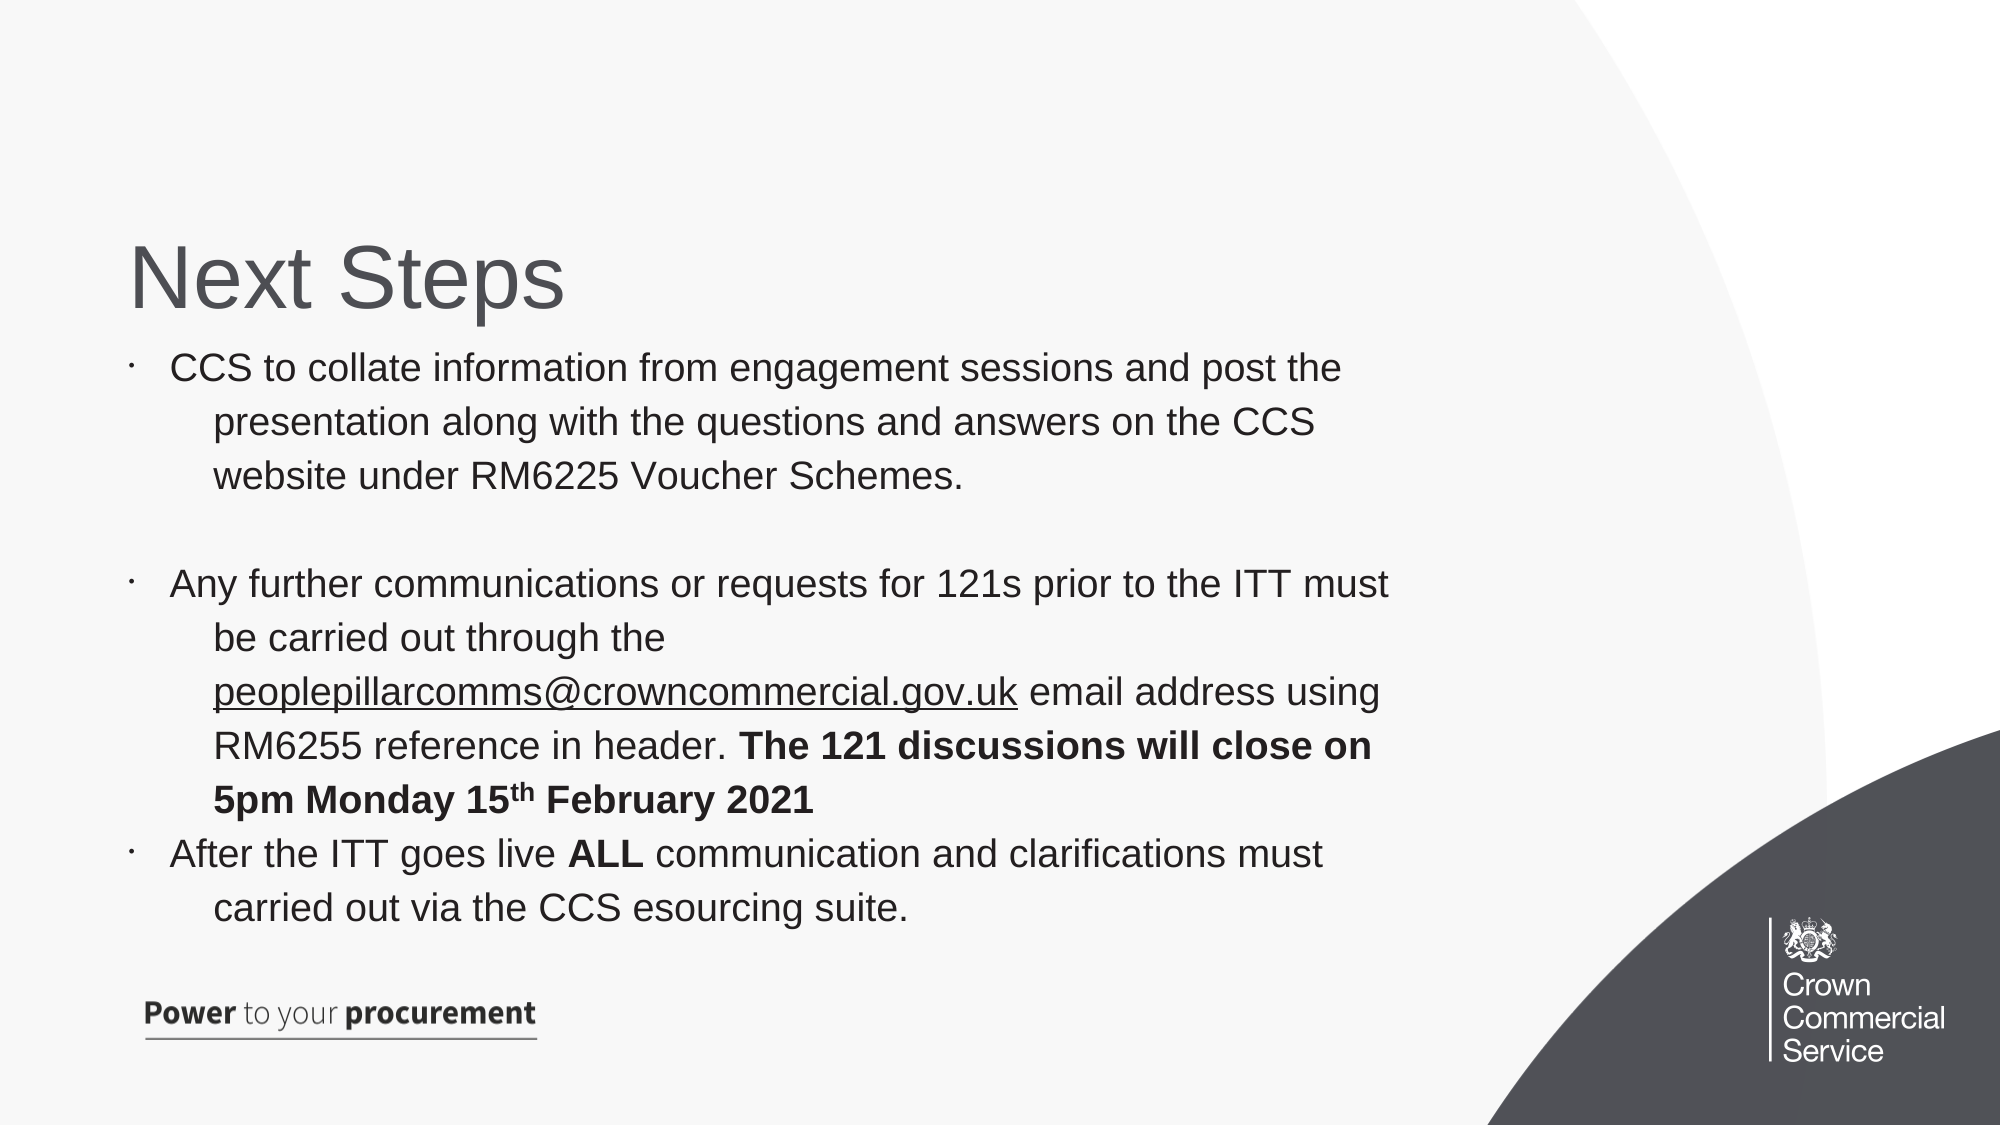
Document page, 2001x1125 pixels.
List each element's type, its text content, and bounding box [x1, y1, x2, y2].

subtitle CCS to collate information from engagement sessions and post the presentation along with the questions and answers on the CCS website under RM6225 Voucher Schemes. Any further communications or requests for 121s prior to the ITT must be carried out through the peoplepillarcomms@crowncommercial.gov.uk email address using RM6255 reference in header. The 121 discussions will close on 5pm Monday 15th February 2021 After the ITT goes live ALL communication and clarifications must carried out via the CCS esourcing suite. [128, 334, 1465, 1063]
title Next Steps [128, 219, 1922, 358]
